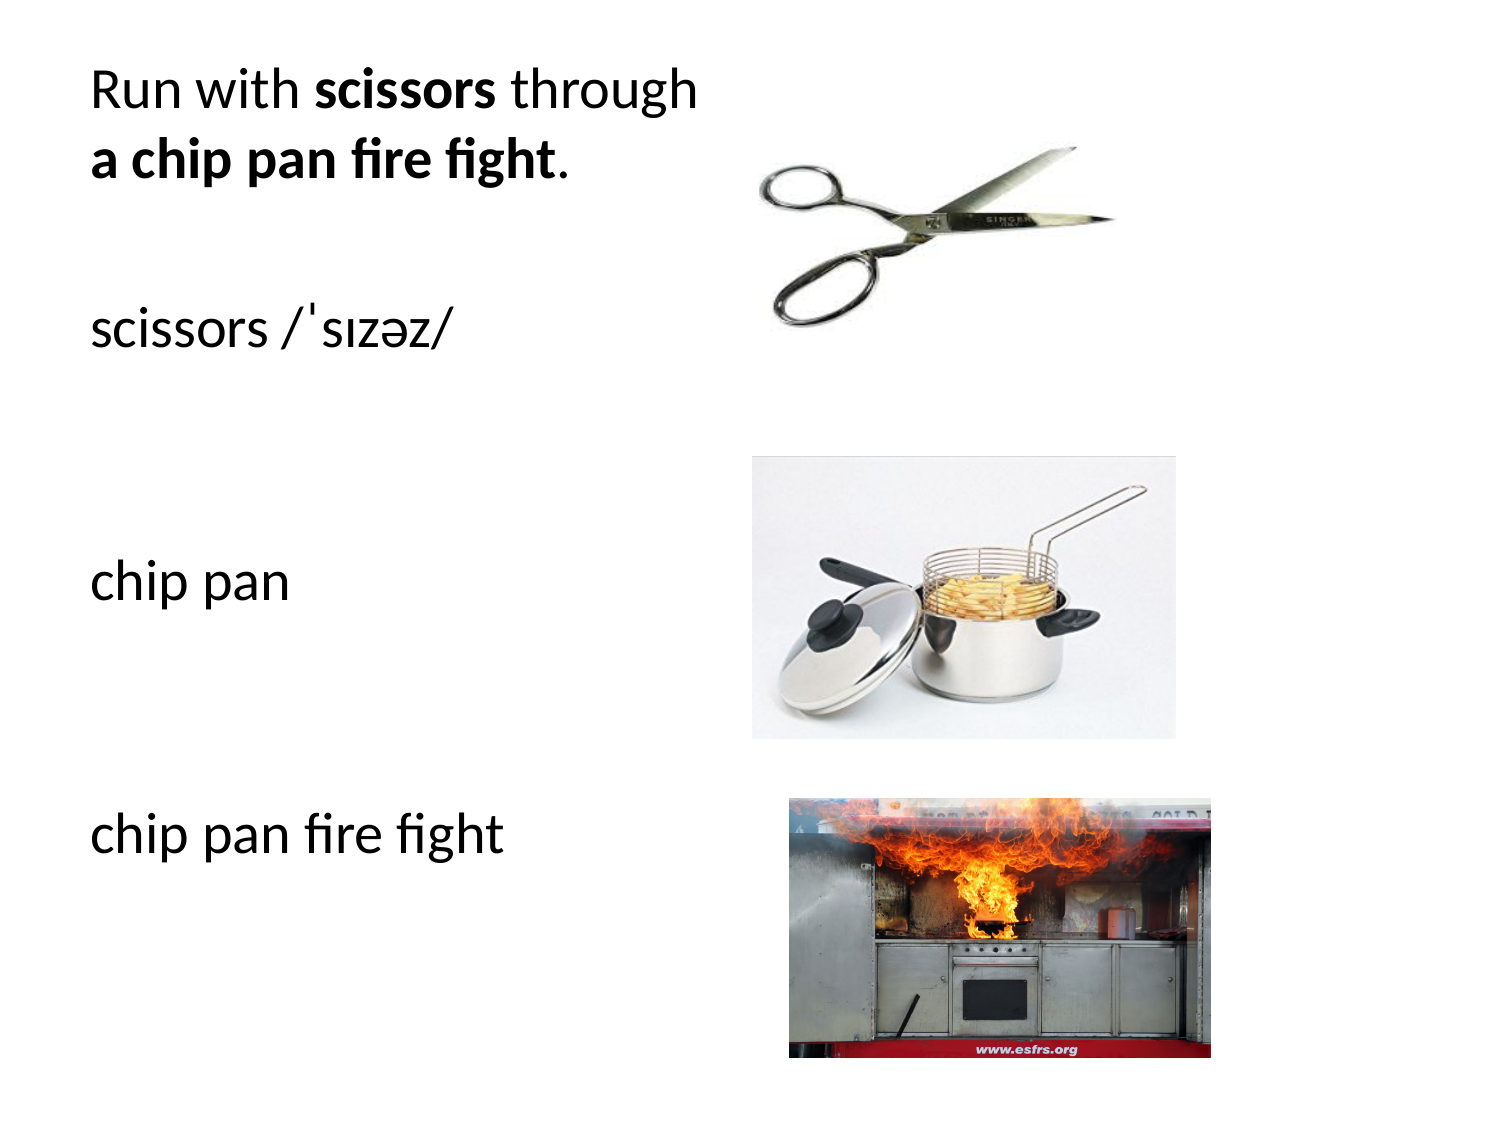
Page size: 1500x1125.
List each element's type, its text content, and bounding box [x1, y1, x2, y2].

picture [789, 798, 1211, 1058]
picture [758, 90, 1117, 386]
picture [752, 456, 1176, 739]
list Run with scissors through a chip pan fire fight. scissors /ˈsɪzəz/ chip pan chip pan fire fight [75, 42, 738, 1005]
